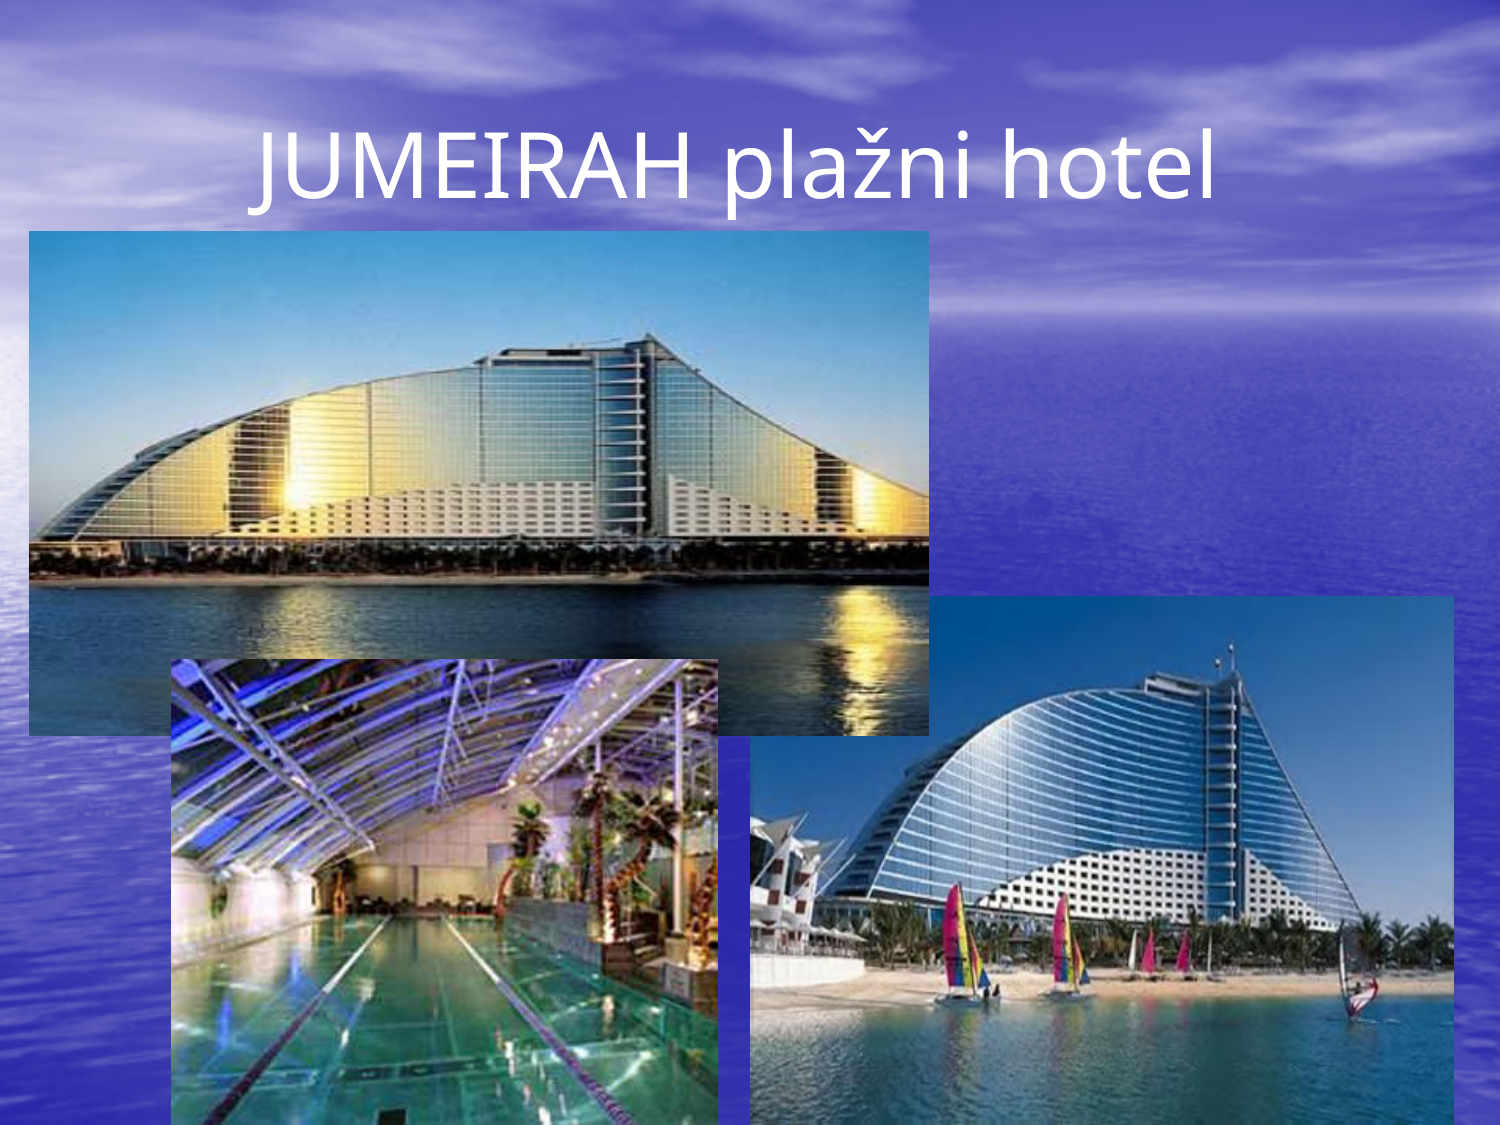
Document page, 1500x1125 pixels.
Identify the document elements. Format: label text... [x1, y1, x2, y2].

picture [0, 0, 1500, 1125]
title JUMEIRAH plažni hotel [75, 47, 1425, 275]
